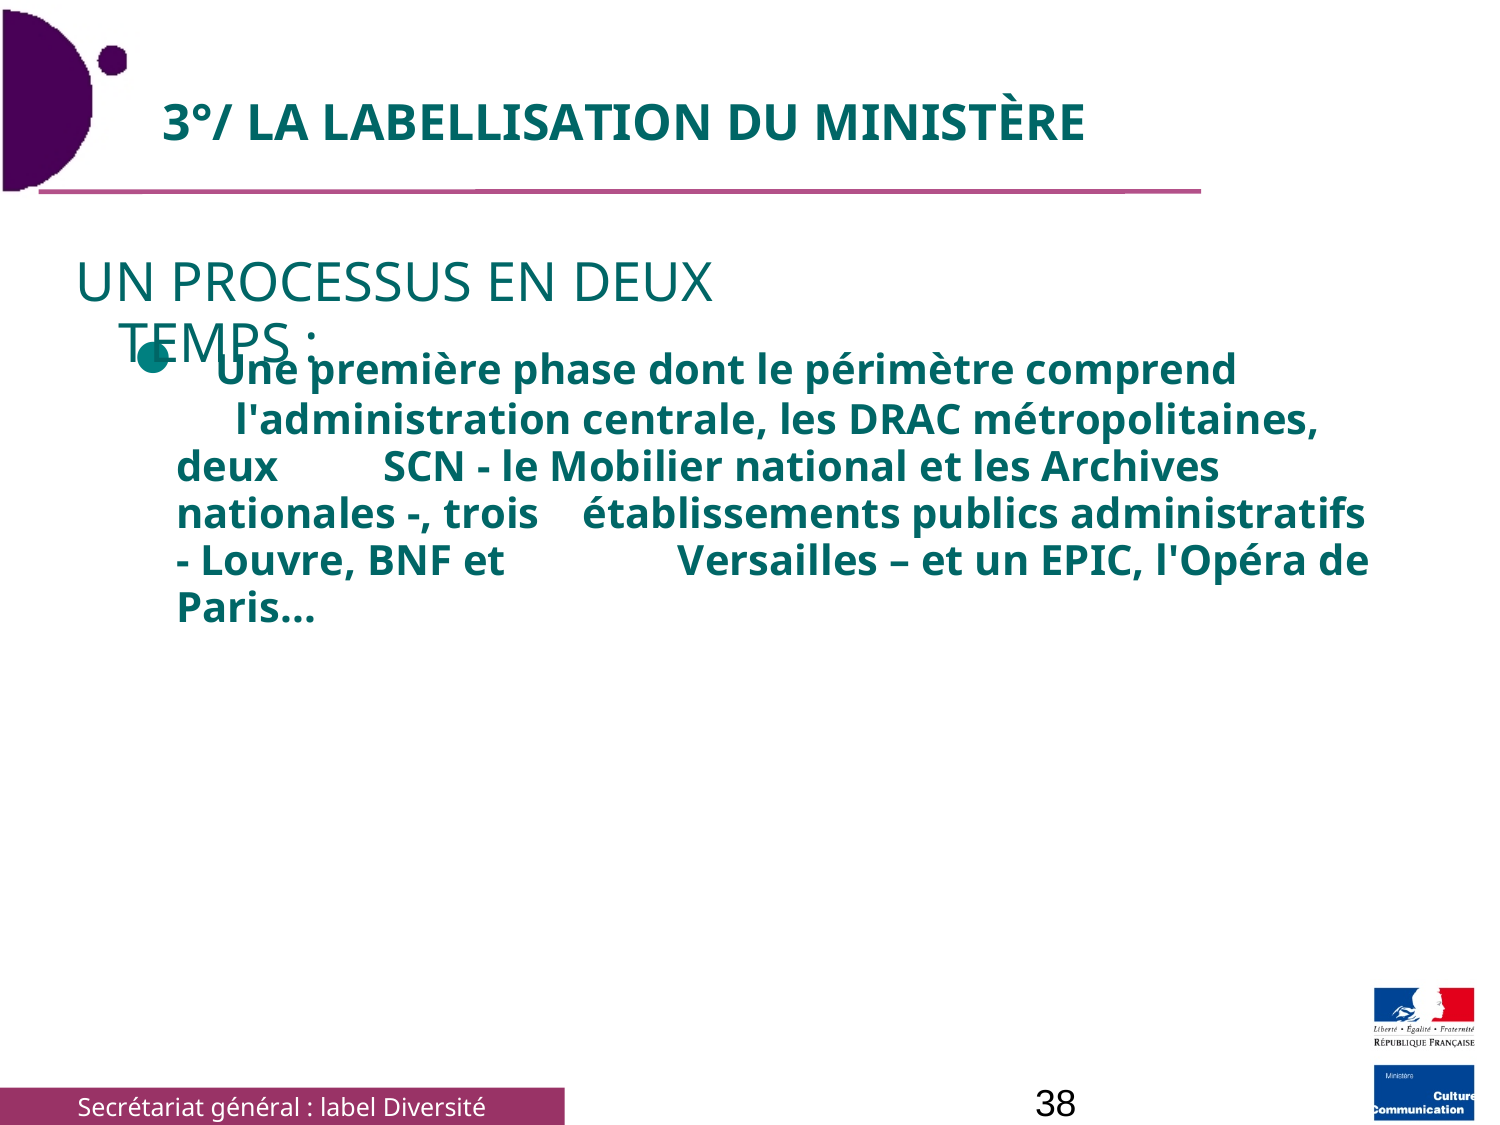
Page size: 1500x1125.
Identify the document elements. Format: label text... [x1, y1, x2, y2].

text_box 3°/ LA LABELLISATION DU MINISTÈRE [147, 81, 1418, 160]
picture [1370, 979, 1477, 1125]
picture [0, 0, 149, 204]
text_box UN PROCESSUS EN DEUX TEMPS : [60, 242, 944, 373]
text_box Une première phase dont le périmètre comprend l'administration centrale, les DRAC métropolitaines, deux SCN - le Mobilier national et les Archives nationales -, trois établissements publics administratifs - Louvre, BNF et Versailles – et un EPIC, l'Opéra de Paris... [118, 324, 1389, 625]
text_box <numéro> [1020, 1071, 1370, 1125]
